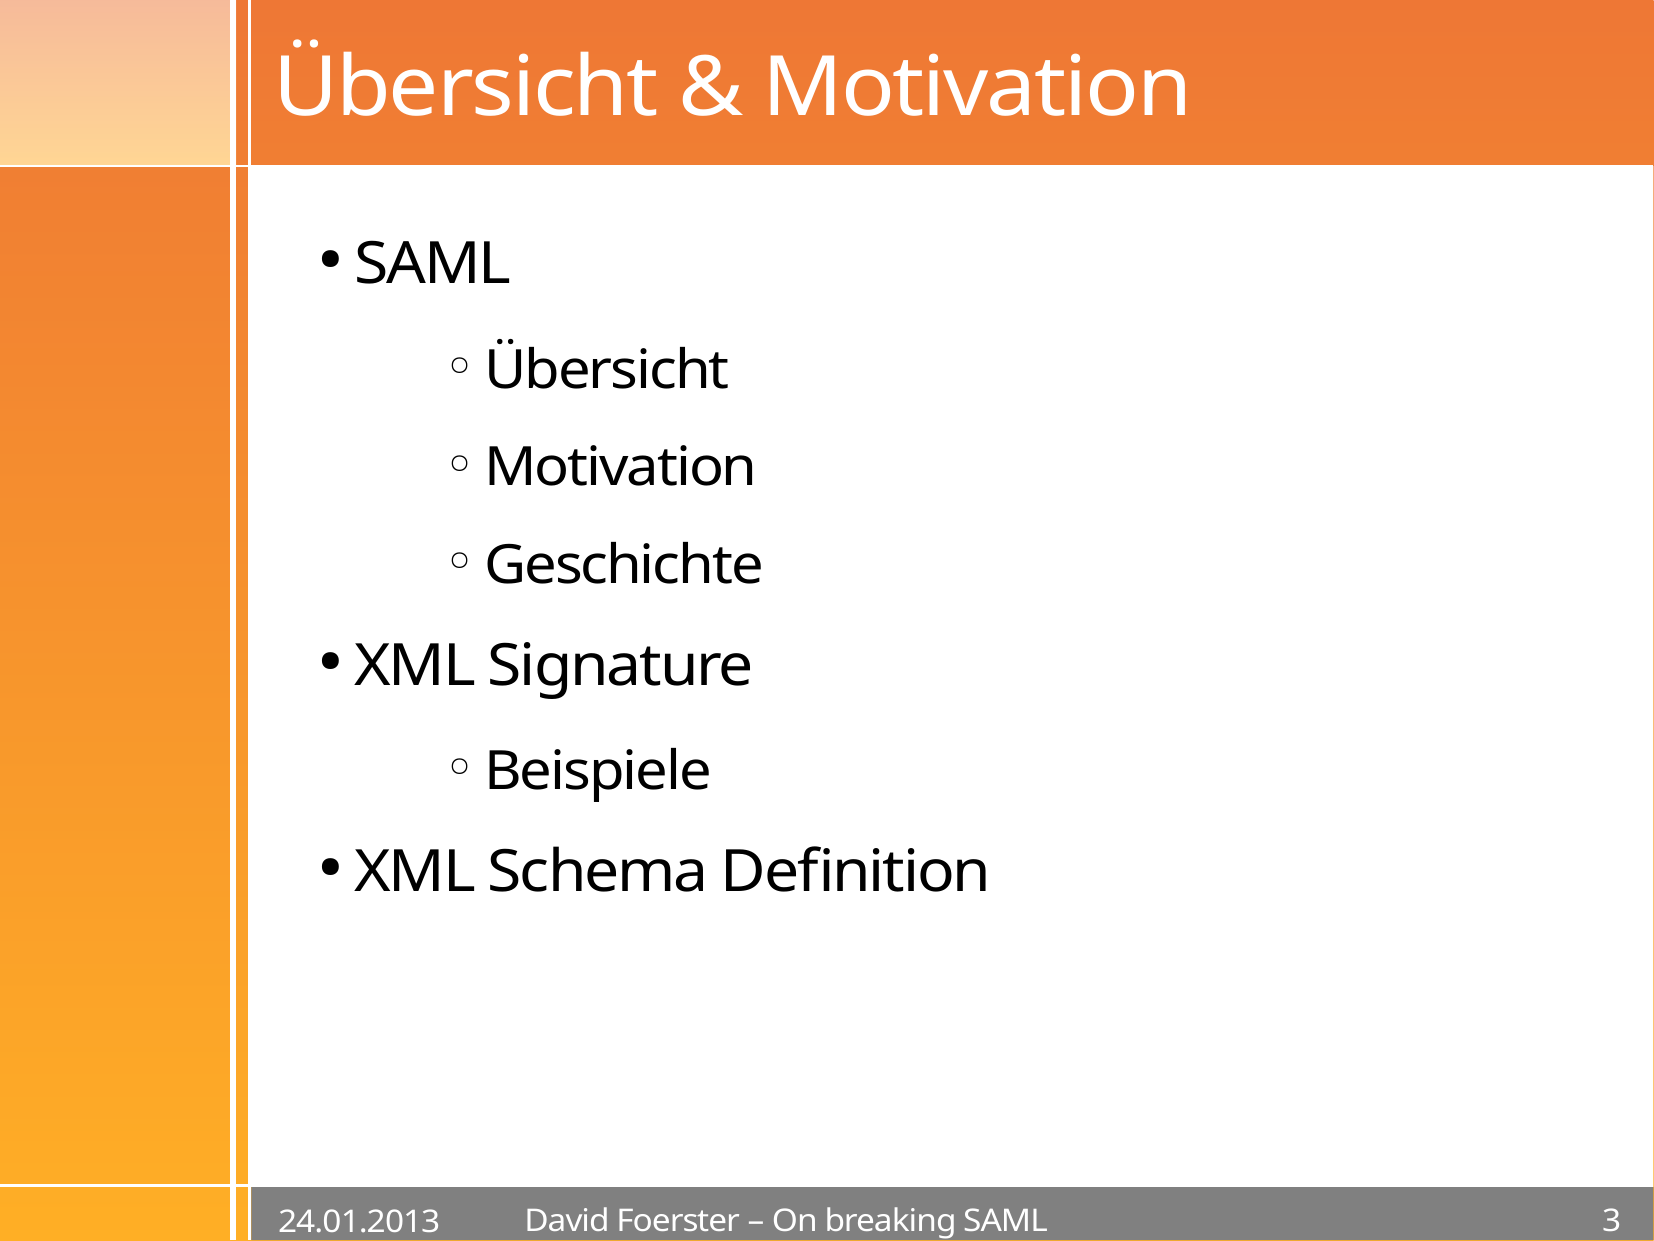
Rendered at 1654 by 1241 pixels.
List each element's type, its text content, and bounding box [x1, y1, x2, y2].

list SAML Übersicht Motivation Geschichte XML Signature Beispiele XML Schema Definition [283, 221, 1539, 1096]
title Übersicht & Motivation [273, 0, 1499, 187]
